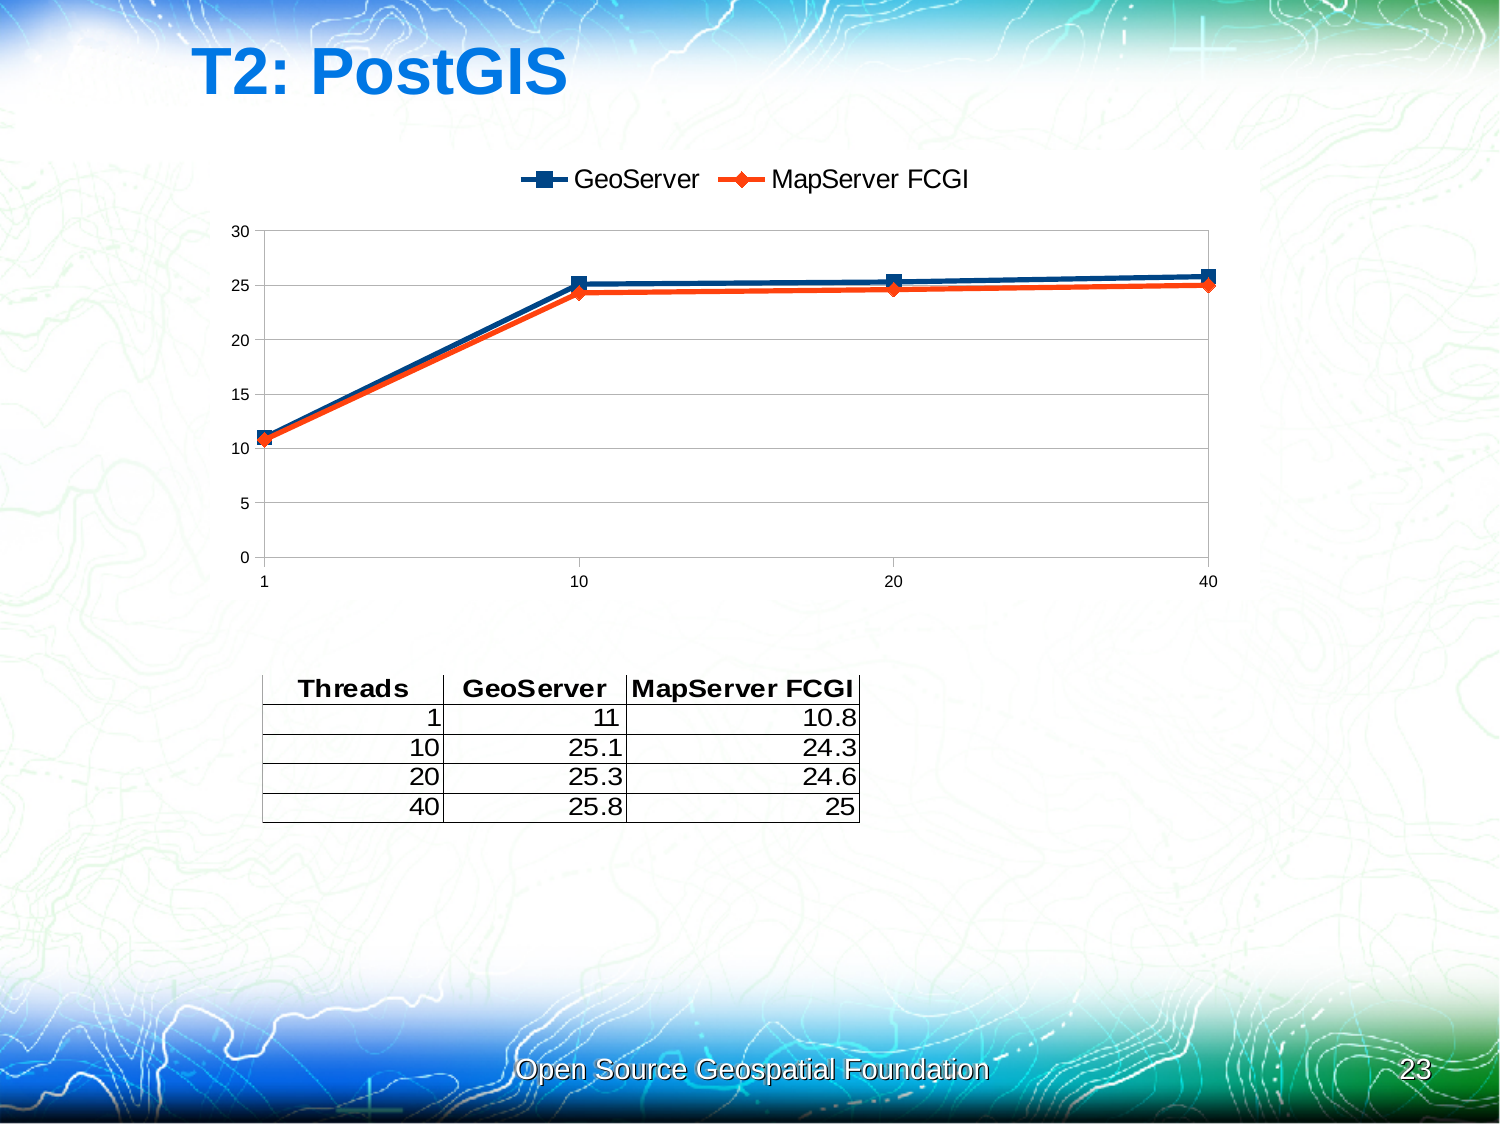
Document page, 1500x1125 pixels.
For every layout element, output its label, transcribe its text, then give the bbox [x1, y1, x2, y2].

title T2: PostGIS [177, 20, 1477, 122]
picture [0, 0, 1500, 1125]
chart [262, 675, 863, 826]
chart [210, 149, 1261, 601]
